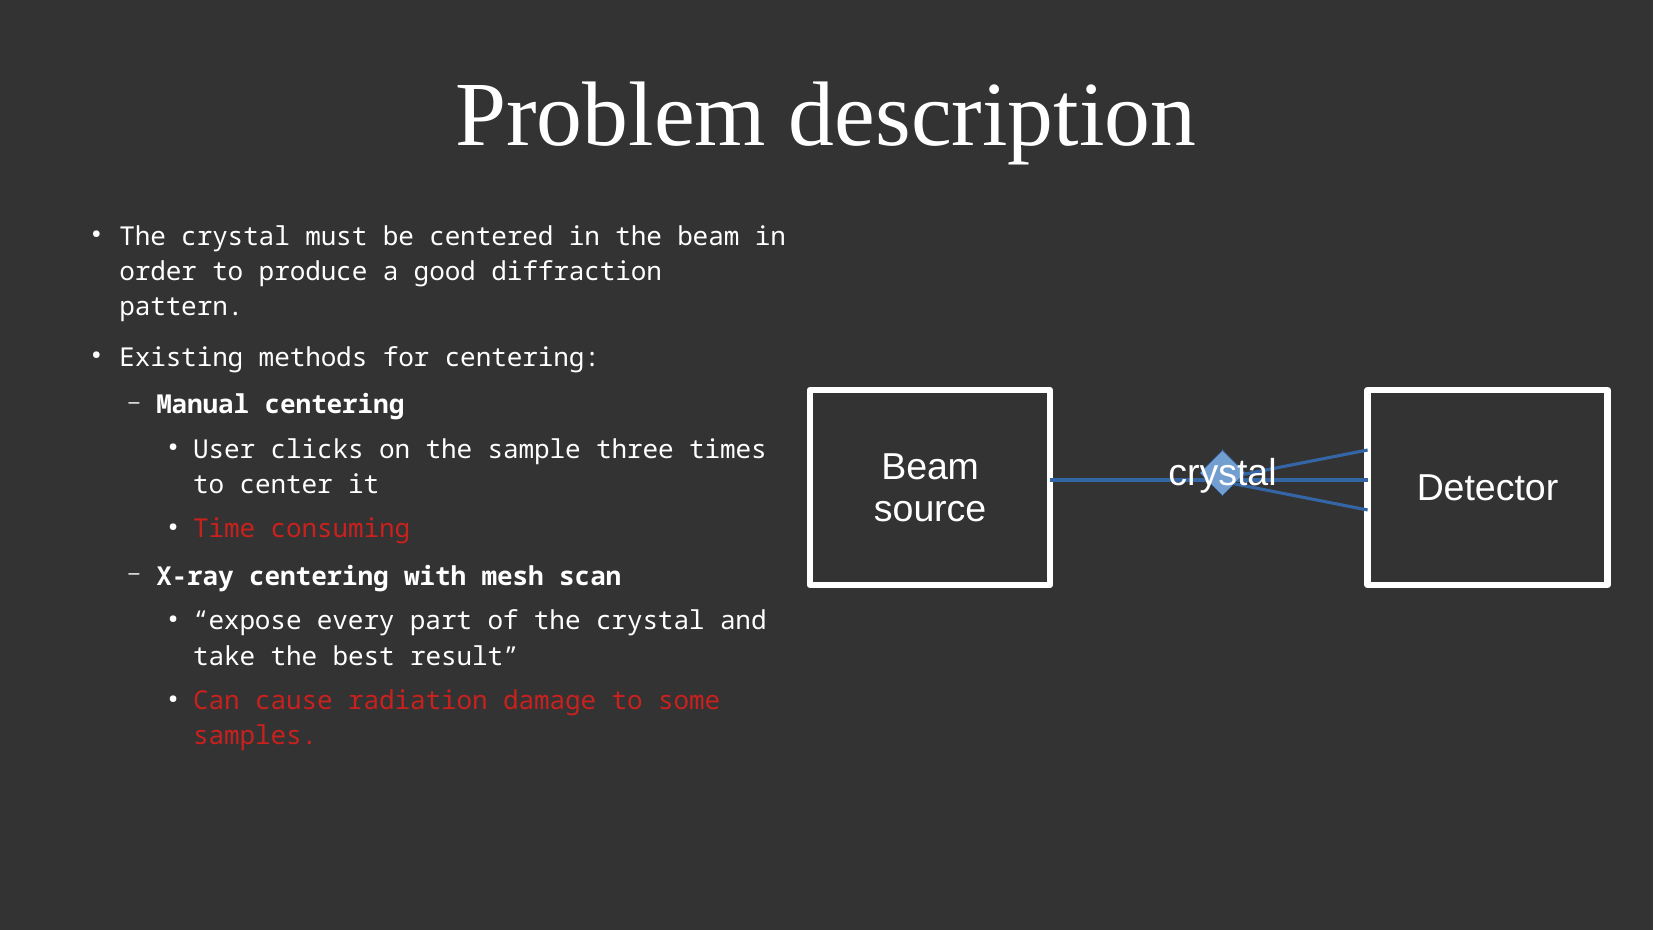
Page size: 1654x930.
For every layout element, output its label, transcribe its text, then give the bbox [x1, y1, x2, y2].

text_box Detector [1367, 390, 1608, 586]
list The crystal must be centered in the beam in order to produce a good diffraction pattern. Existing methods for centering: Manual centering User clicks on the sample three times to center it Time consuming X-ray centering with mesh scan “expose every part of the crystal and take the best result” Can cause radiation damage to some samples. [82, 217, 796, 757]
text_box Beam source [810, 390, 1051, 586]
title Problem description [82, 37, 1571, 193]
text_box crystal [1204, 449, 1240, 496]
